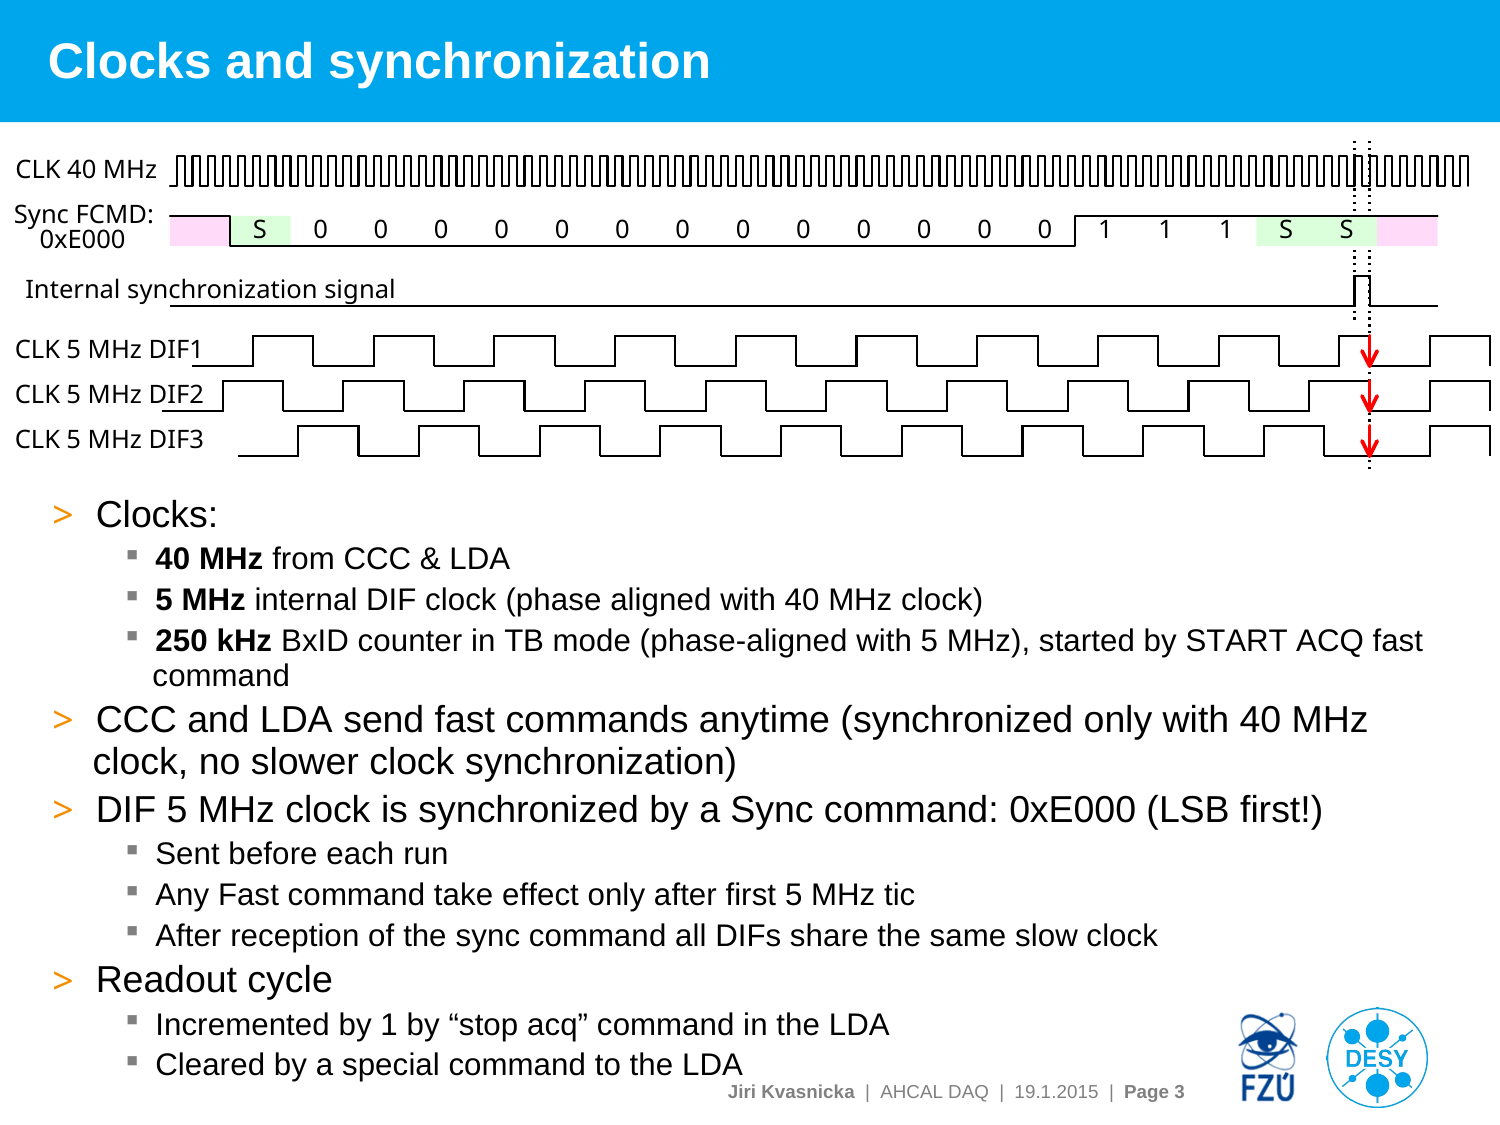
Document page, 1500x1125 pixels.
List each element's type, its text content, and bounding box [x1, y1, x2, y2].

list Clocks: 40 MHz from CCC & LDA 5 MHz internal DIF clock (phase aligned with 40 MHz clock) 250 kHz BxID counter in TB mode (phase-aligned with 5 MHz), started by START ACQ fast command CCC and LDA send fast commands anytime (synchronized only with 40 MHz clock, no slower clock synchronization) DIF 5 MHz clock is synchronized by a Sync command: 0xE000 (LSB first!) Sent before each run Any Fast command take effect only after first 5 MHz tic After reception of the sync command all DIFs share the same slow clock Readout cycle Incremented by 1 by “stop acq” command in the LDA Cleared by a special command to the LDA [46, 493, 1444, 1083]
picture [1215, 1083, 1321, 1110]
title Clocks and synchronization [47, 16, 1446, 107]
picture [1326, 1083, 1428, 1108]
picture [0, 132, 1500, 476]
